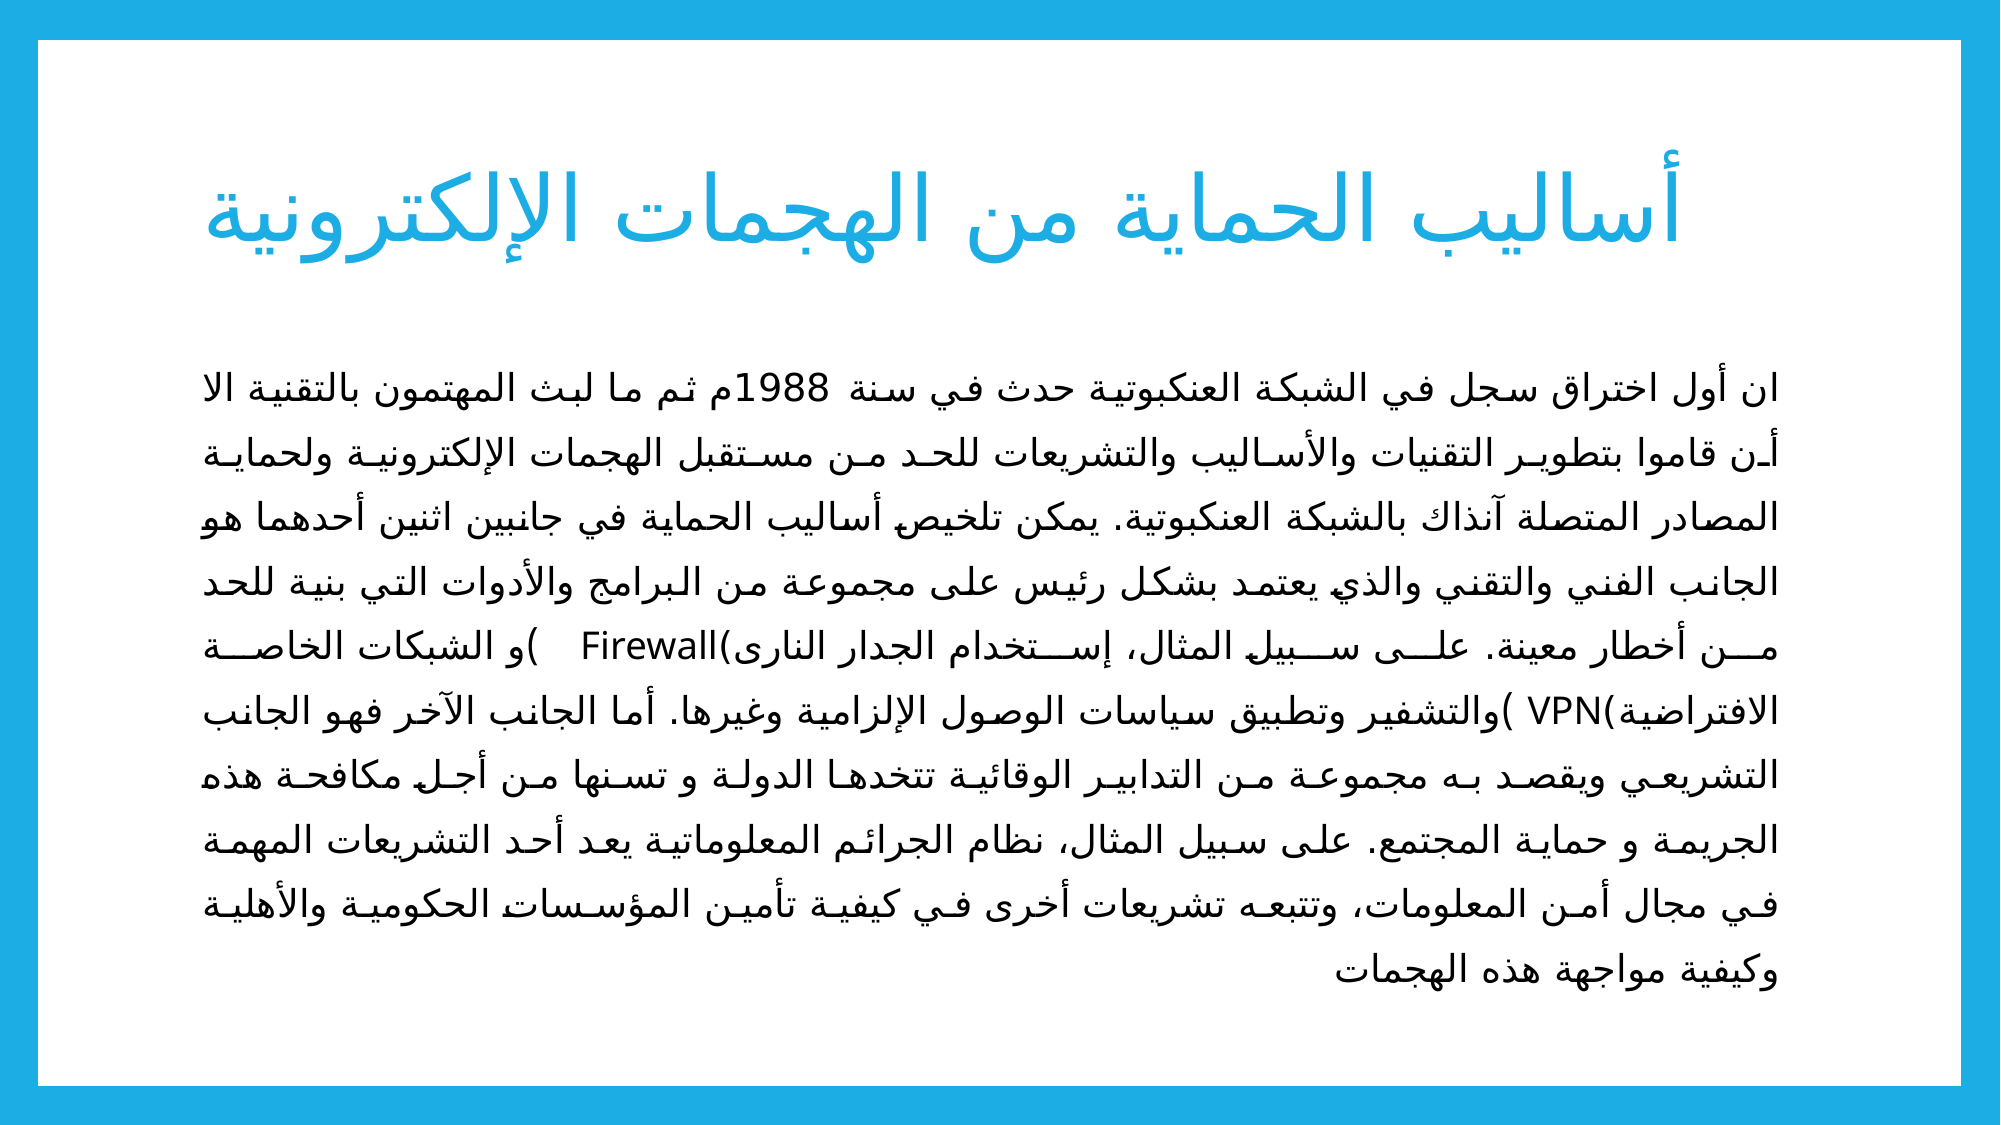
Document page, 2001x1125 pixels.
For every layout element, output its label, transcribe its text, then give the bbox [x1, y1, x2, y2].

title أساليب الحماية من الهجمات الإلكترونية [187, 99, 1808, 323]
list ان أول اختراق سجل في الشبكة العنكبوتية حدث في سنة 1988م ثم ما لبث المهتمون بالتقنية الا أن قاموا بتطوير التقنيات والأساليب والتشريعات للحد من مستقبل الهجمات الإلكترونية ولحماية المصادر المتصلة آنذاك بالشبكة العنكبوتية. يمكن تلخيص أساليب الحماية في جانبين اثنين أحدهما هو الجانب الفني والتقني والذي يعتمد بشكل رئيس على مجموعة من البرامج والأدوات التي بنية للحد من أخطار معينة. على سبيل المثال، إستخدام الجدار النارى)Firewall )و الشبكات الخاصة الافتراضية)VPN )والتشفير وتطبيق سياسات الوصول الإلزامية وغيرها. أما الجانب الآخر فهو الجانب التشريعي ويقصد به مجموعة من التدابير الوقائية تتخدها الدولة و تسنها من أجل مكافحة هذه الجريمة و حماية المجتمع. على سبيل المثال، نظام الجرائم المعلوماتية يعد أحد التشريعات المهمة في مجال أمن المعلومات، وتتبعه تشريعات أخرى في كيفية تأمين المؤسسات الحكومية والأهلية وكيفية مواجهة هذه الهجمات [187, 337, 1808, 1000]
